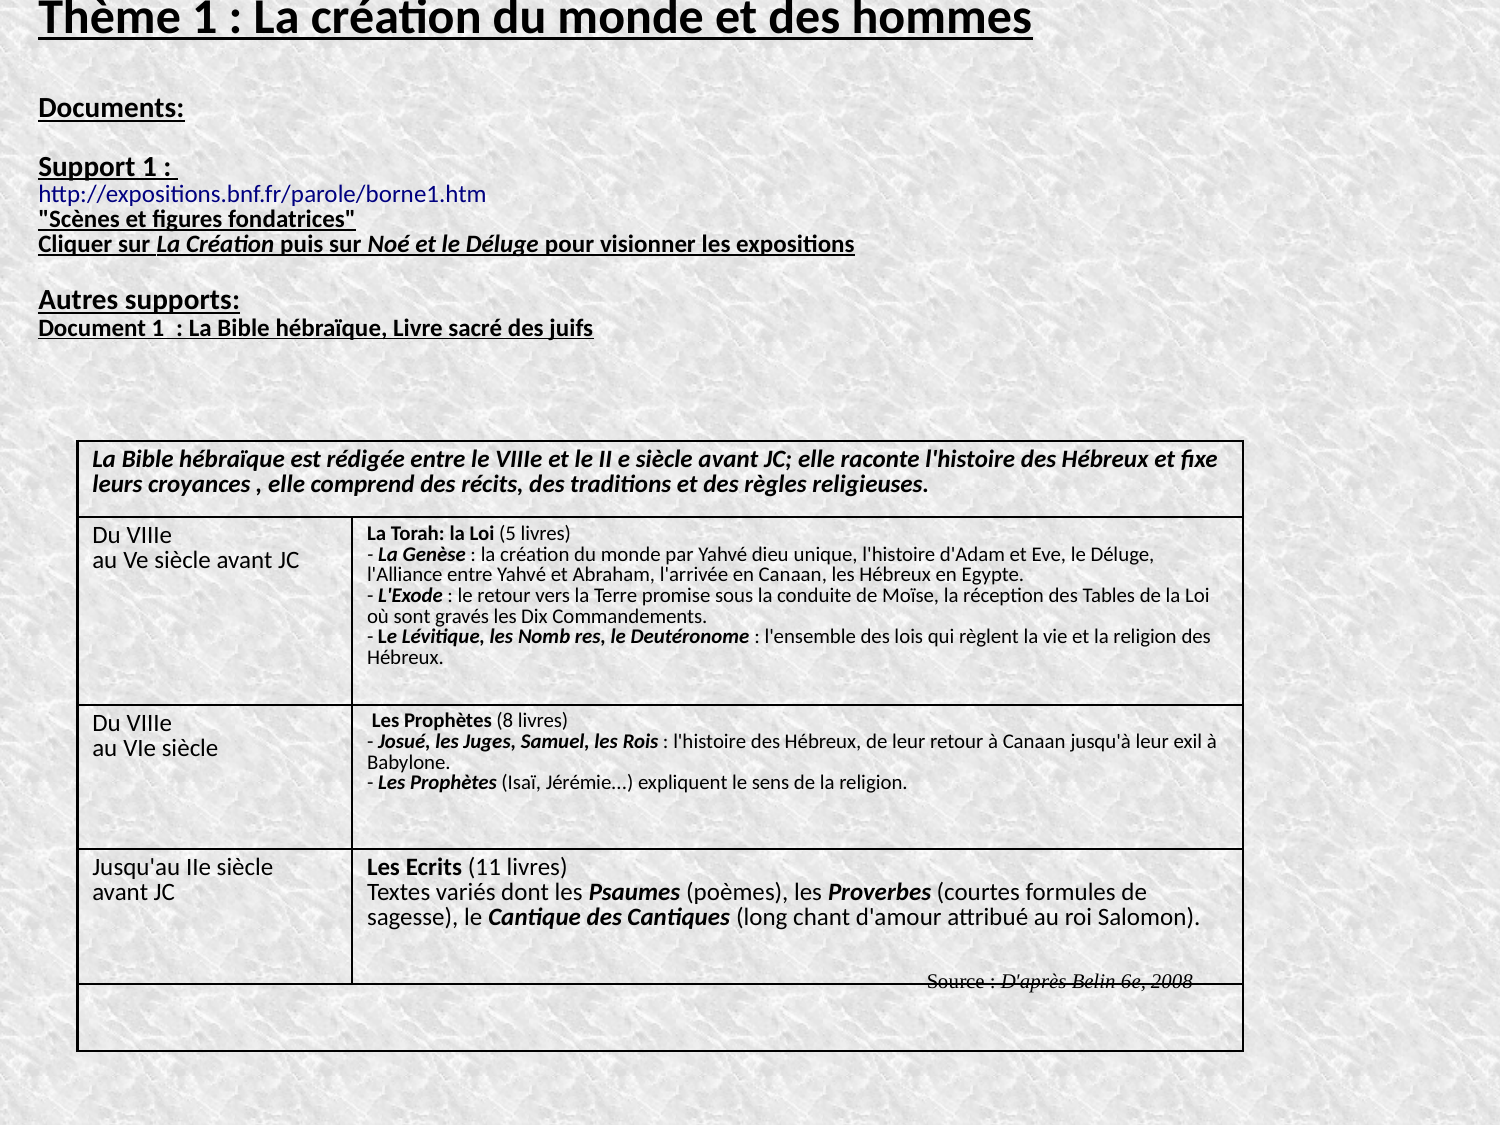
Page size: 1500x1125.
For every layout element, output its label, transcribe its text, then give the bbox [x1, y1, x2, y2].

table_cell La Torah: la Loi (5 livres) - La Genèse : la création du monde par Yahvé dieu unique, l'histoire d'Adam et Eve, le Déluge, l'Alliance entre Yahvé et Abraham, l'arrivée en Canaan, les Hébreux en Egypte. - L'Exode : le retour vers la Terre promise sous la conduite de Moïse, la réception des Tables de la Loi où sont gravés les Dix Commandements. - Le Lévitique, les Nomb res, le Deutéronome : l'ensemble des lois qui règlent la vie et la religion des Hébreux. [353, 518, 1242, 704]
table_cell Du VIIIe au VIe siècle [79, 706, 351, 848]
text_box Thème 1 : La création du monde et des hommes Documents: Support 1 : http://expositions.bnf.fr/parole/borne1.htm "Scènes et figures fondatrices" Cliquer sur La Création puis sur Noé et le Déluge pour visionner les expositions Autres supports: Document 1 : La Bible hébraïque, Livre sacré des juifs [23, 0, 1441, 425]
table_cell Les Ecrits (11 livres) Textes variés dont les Psaumes (poèmes), les Proverbes (courtes formules de sagesse), le Cantique des Cantiques (long chant d'amour attribué au roi Salomon). [353, 850, 791, 983]
chart [791, 850, 1500, 1028]
table_header La Bible hébraïque est rédigée entre le VIIIe et le II e siècle avant JC; elle raconte l'histoire des Hébreux et fixe leurs croyances , elle comprend des récits, des traditions et des règles religieuses. [79, 442, 1242, 516]
table_cell Jusqu'au IIe siècle avant JC [79, 850, 351, 983]
table_cell [79, 985, 1242, 1050]
table_cell Du VIIIe au Ve siècle avant JC [79, 518, 351, 704]
picture [0, 0, 1500, 1125]
table_cell Les Prophètes (8 livres) - Josué, les Juges, Samuel, les Rois : l'histoire des Hébreux, de leur retour à Canaan jusqu'à leur exil à Babylone. - Les Prophètes (Isaï, Jérémie...) expliquent le sens de la religion. [353, 706, 1242, 848]
